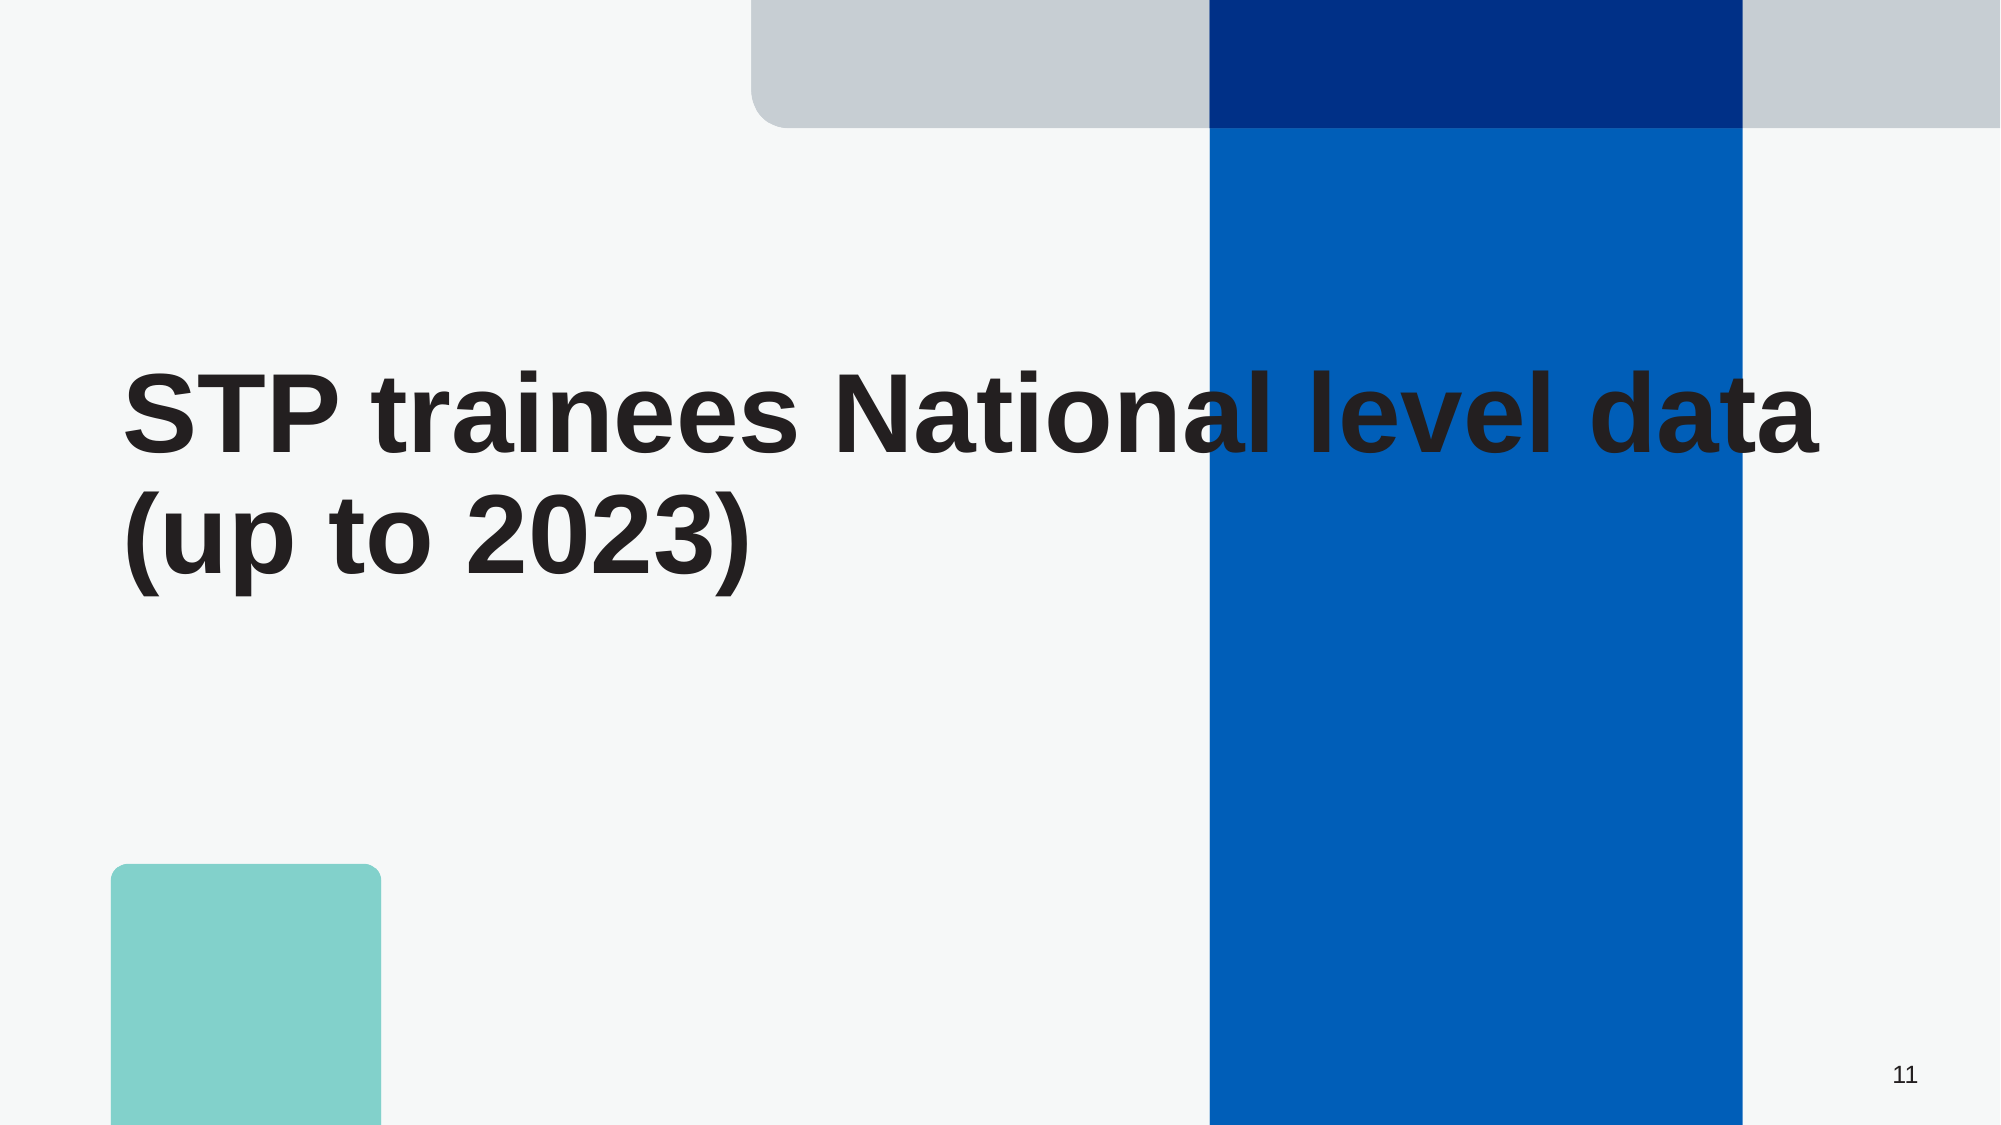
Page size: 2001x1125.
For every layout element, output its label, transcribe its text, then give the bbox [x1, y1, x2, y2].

title STP trainees National level data (up to 2023) [122, 355, 1207, 573]
